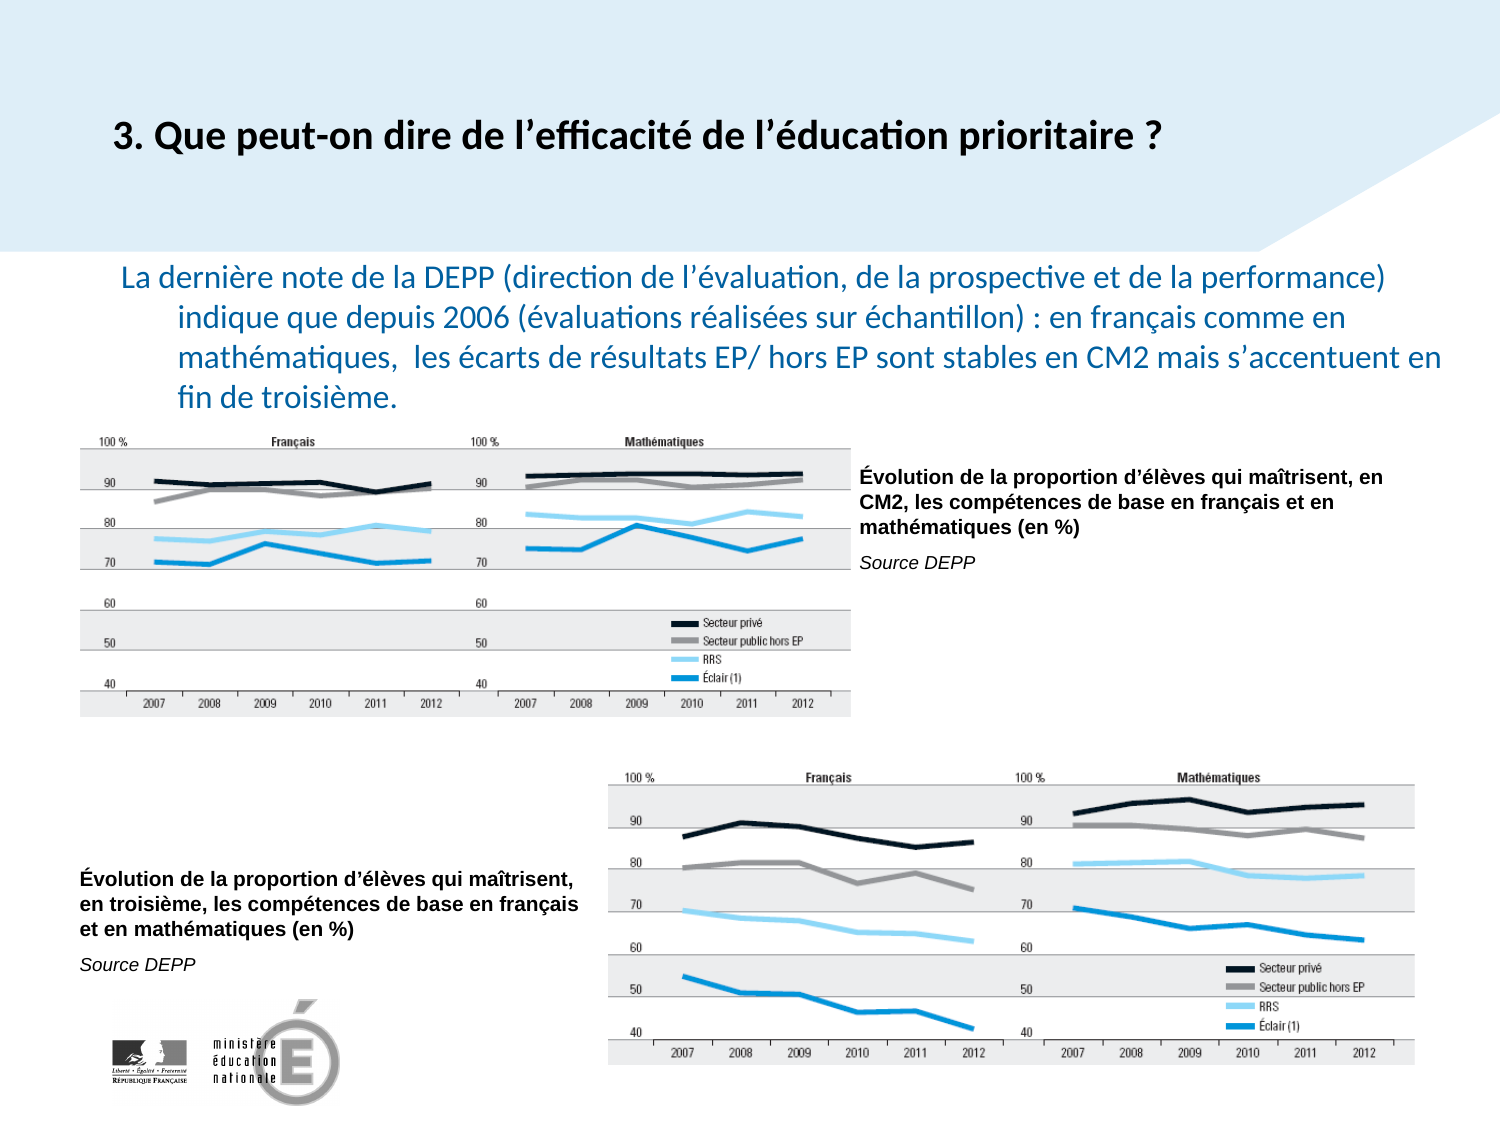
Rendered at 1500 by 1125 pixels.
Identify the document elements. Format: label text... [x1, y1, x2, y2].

title 3. Que peut-on dire de l’efficacité de l’éducation prioritaire ? [112, 21, 1388, 244]
picture [76, 432, 857, 717]
picture [608, 763, 1418, 1065]
list La dernière note de la DEPP (direction de l’évaluation, de la prospective et de la performance) indique que depuis 2006 (évaluations réalisées sur échantillon) : en français comme en mathématiques, les écarts de résultats EP/ hors EP sont stables en CM2 mais s’accentuent en fin de troisième. [64, 255, 1447, 457]
text_box Évolution de la proportion d’élèves qui maîtrisent, en CM2, les compétences de base en français et en mathématiques (en %) Source DEPP [857, 456, 1400, 581]
text_box Évolution de la proportion d’élèves qui maîtrisent, en troisième, les compétences de base en français et en mathématiques (en %) Source DEPP [64, 857, 608, 983]
